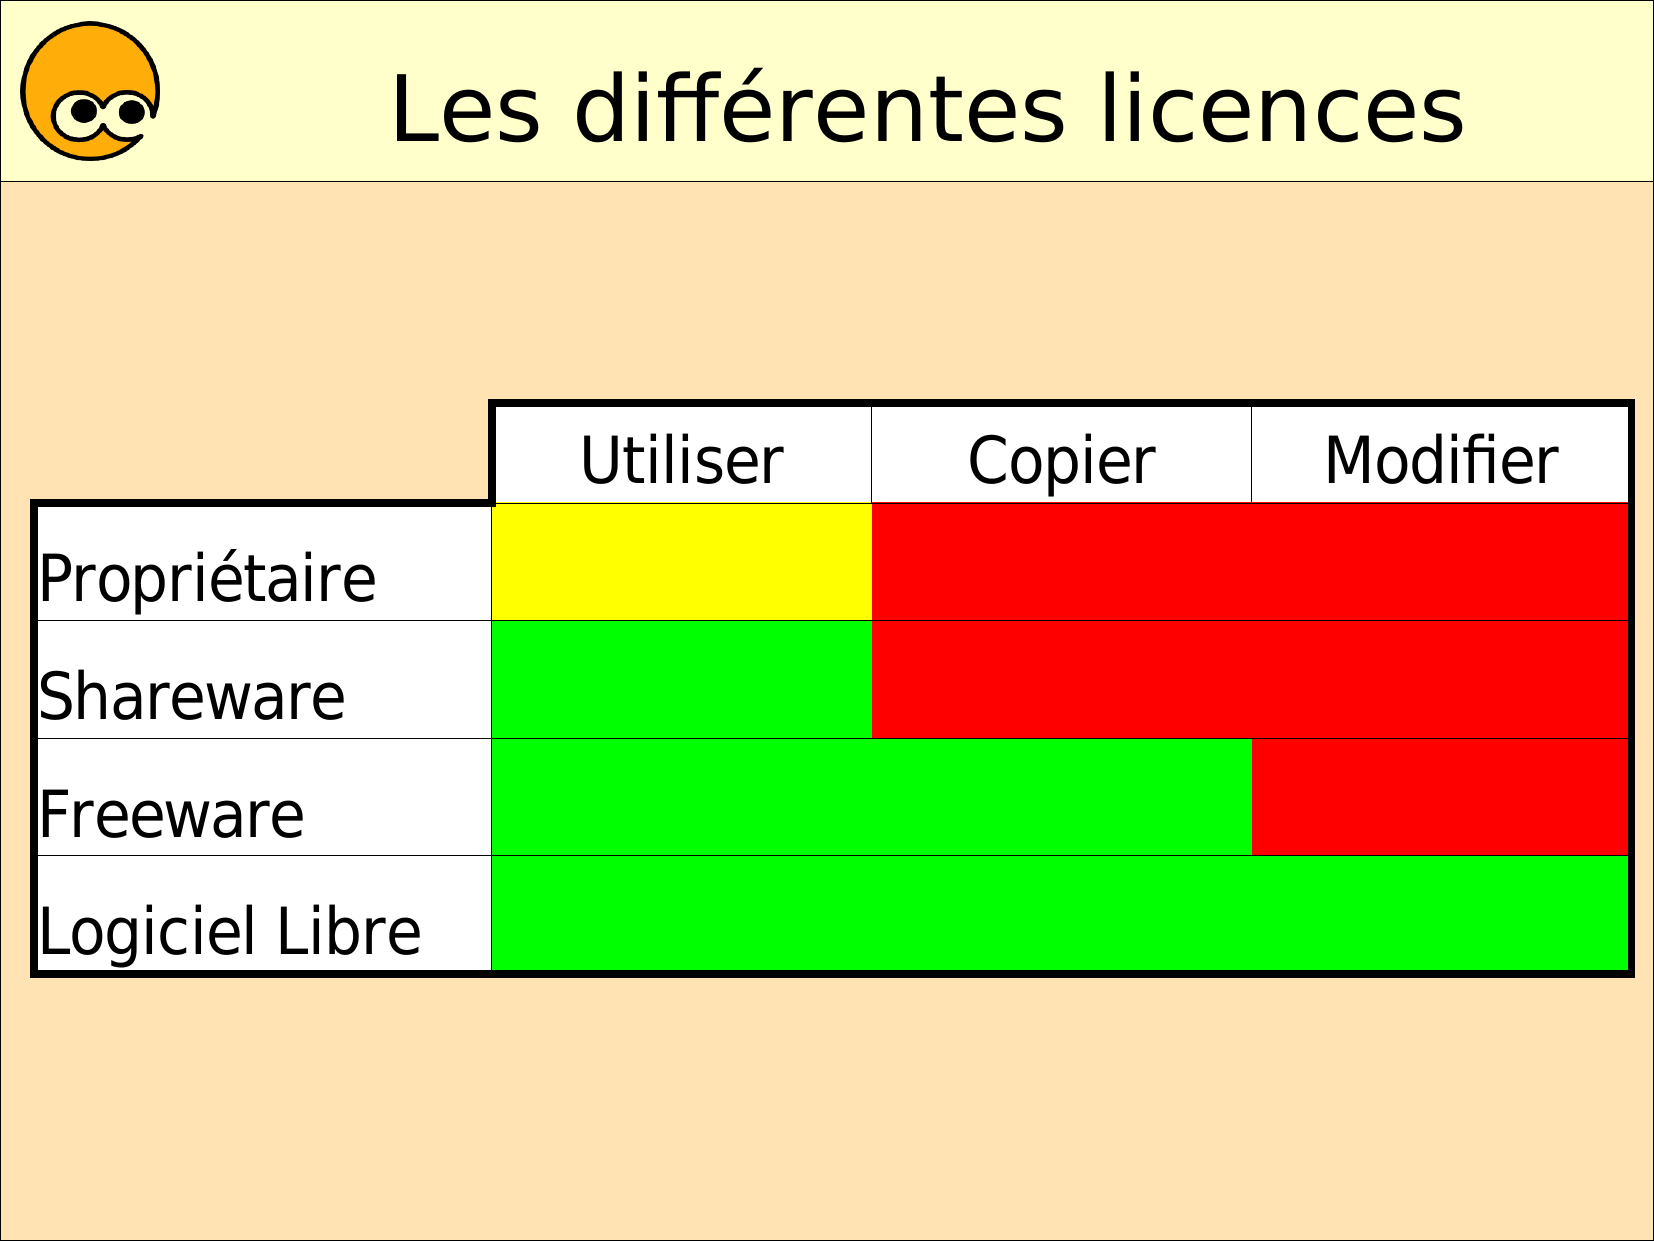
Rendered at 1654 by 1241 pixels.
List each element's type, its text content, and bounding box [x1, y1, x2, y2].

chart [27, 396, 1639, 1082]
picture [20, 21, 160, 161]
title Les différentes licences [287, 49, 1571, 170]
